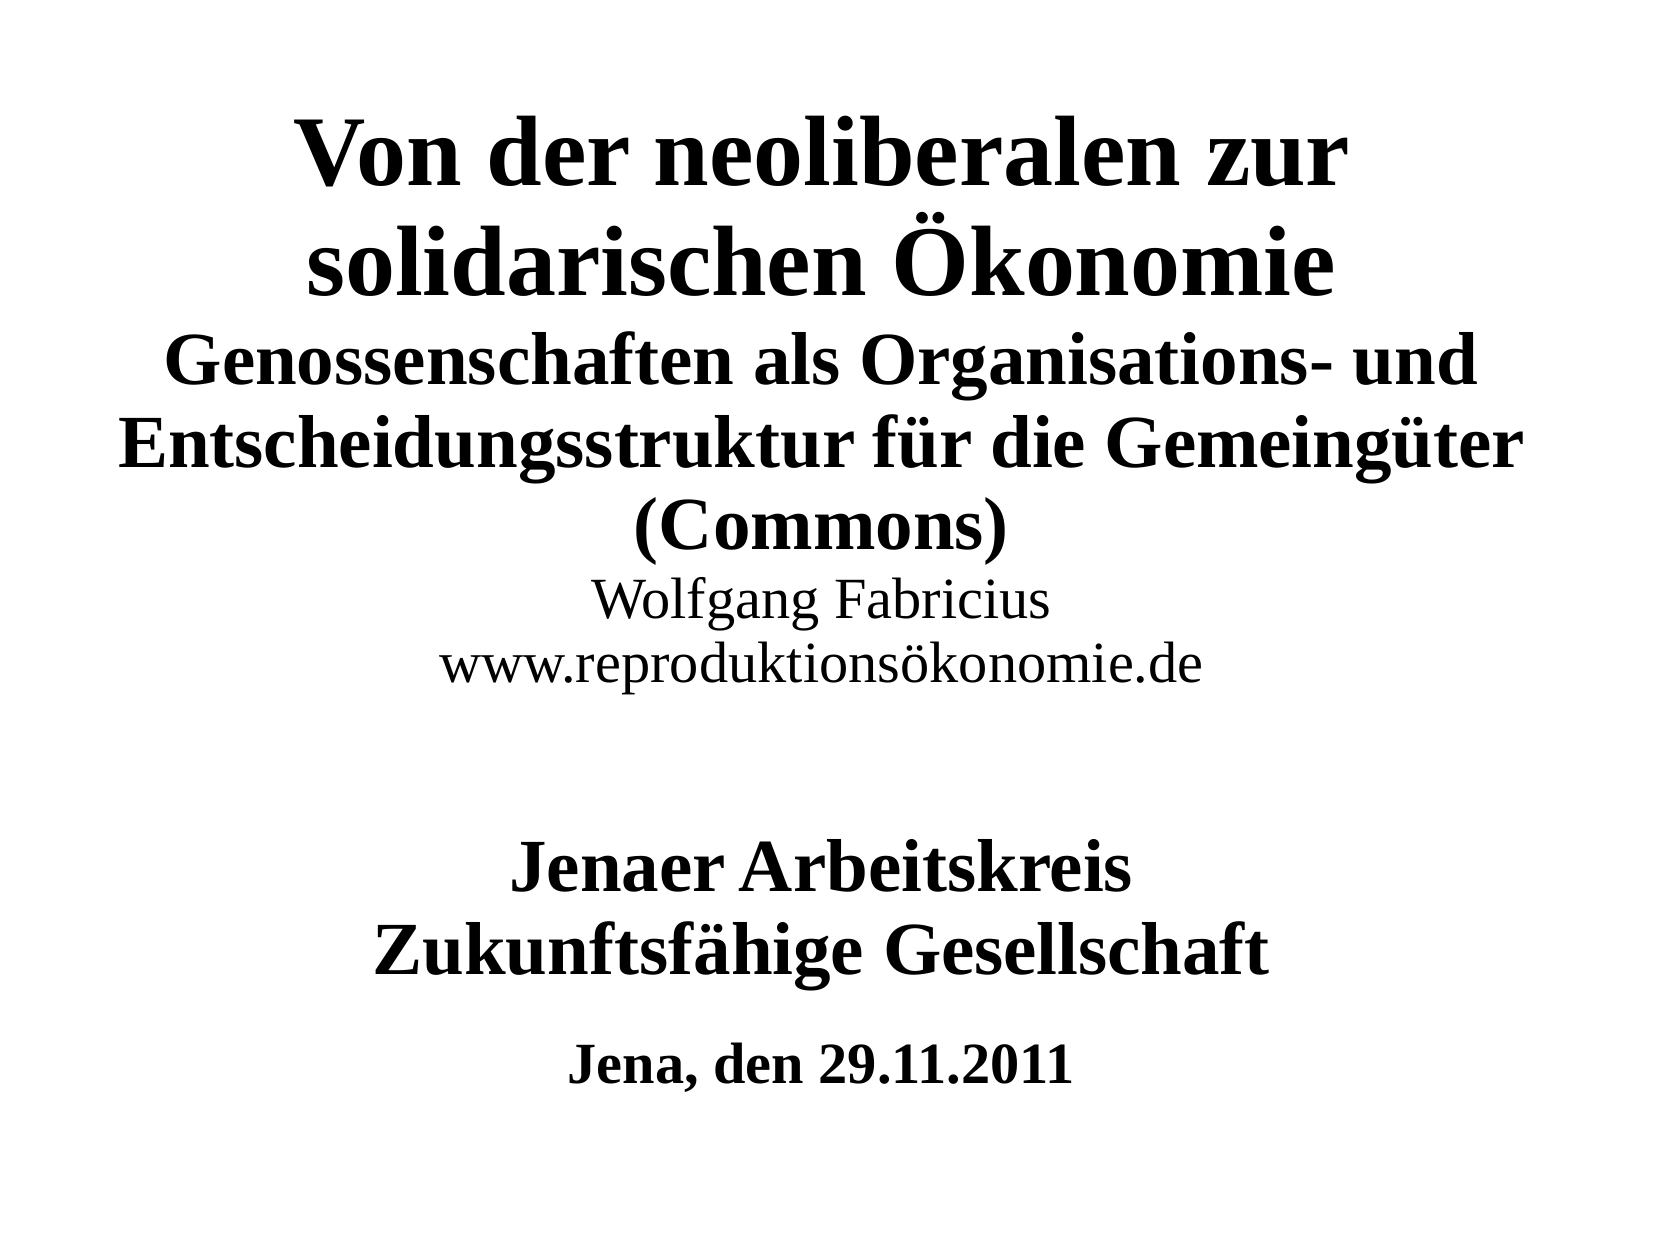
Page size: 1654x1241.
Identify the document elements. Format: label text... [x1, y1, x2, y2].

text_box Von der neoliberalen zur solidarischen Ökonomie Genossenschaften als Organisations- und Entscheidungsstruktur für die Gemeingüter (Commons) Wolfgang Fabricius www.reproduktionsökonomie.de Jenaer Arbeitskreis Zukunftsfähige Gesellschaft Jena, den 29.11.2011 [103, 88, 1551, 1104]
